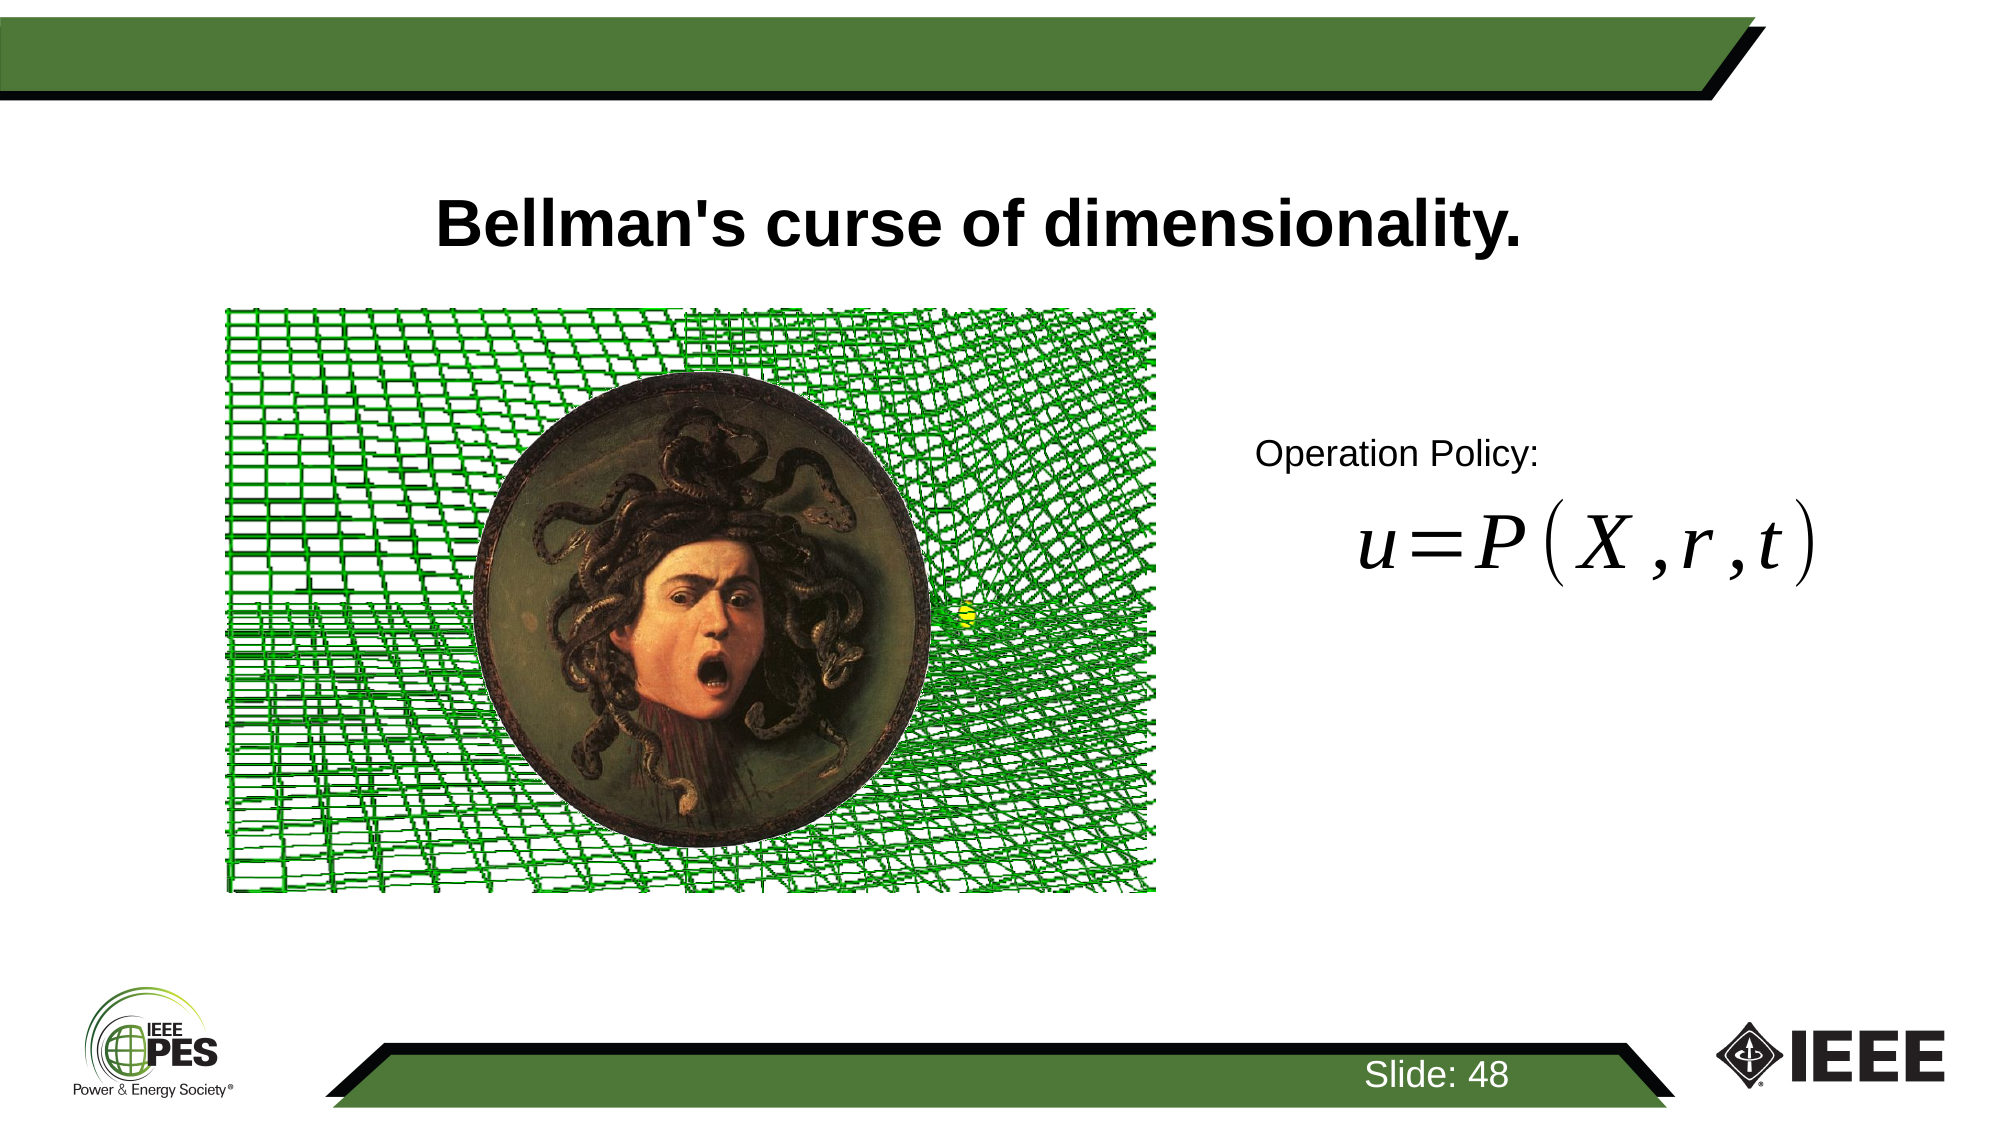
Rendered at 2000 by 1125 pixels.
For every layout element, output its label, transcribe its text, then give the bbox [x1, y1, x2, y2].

title Bellman's curse of dimensionality. [341, 162, 1619, 284]
chart [1334, 496, 1842, 594]
picture [0, 0, 2000, 1125]
text_box Operation Policy: [1240, 425, 1666, 485]
